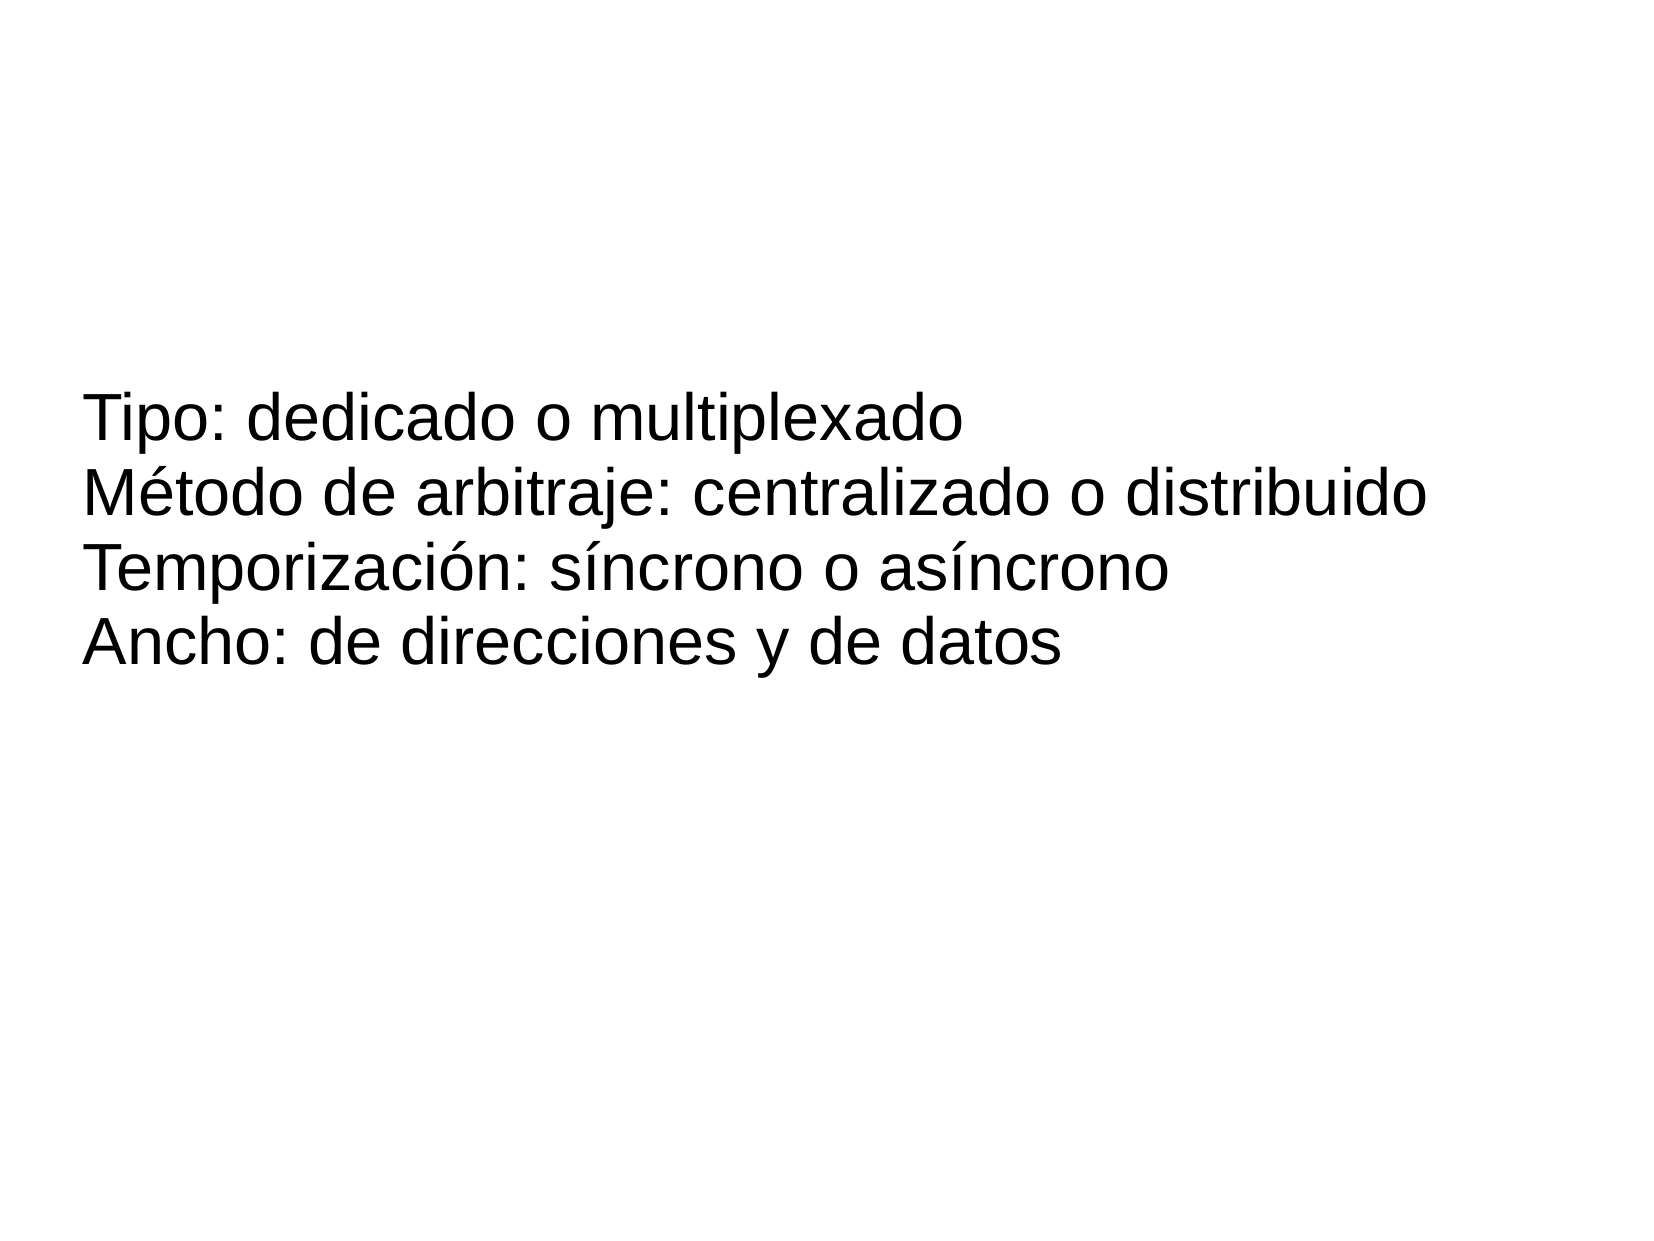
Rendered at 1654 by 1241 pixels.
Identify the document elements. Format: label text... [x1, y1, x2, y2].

subtitle Tipo: dedicado o multiplexado Método de arbitraje: centralizado o distribuido Temporización: síncrono o asíncrono Ancho: de direcciones y de datos [82, 49, 1571, 1010]
